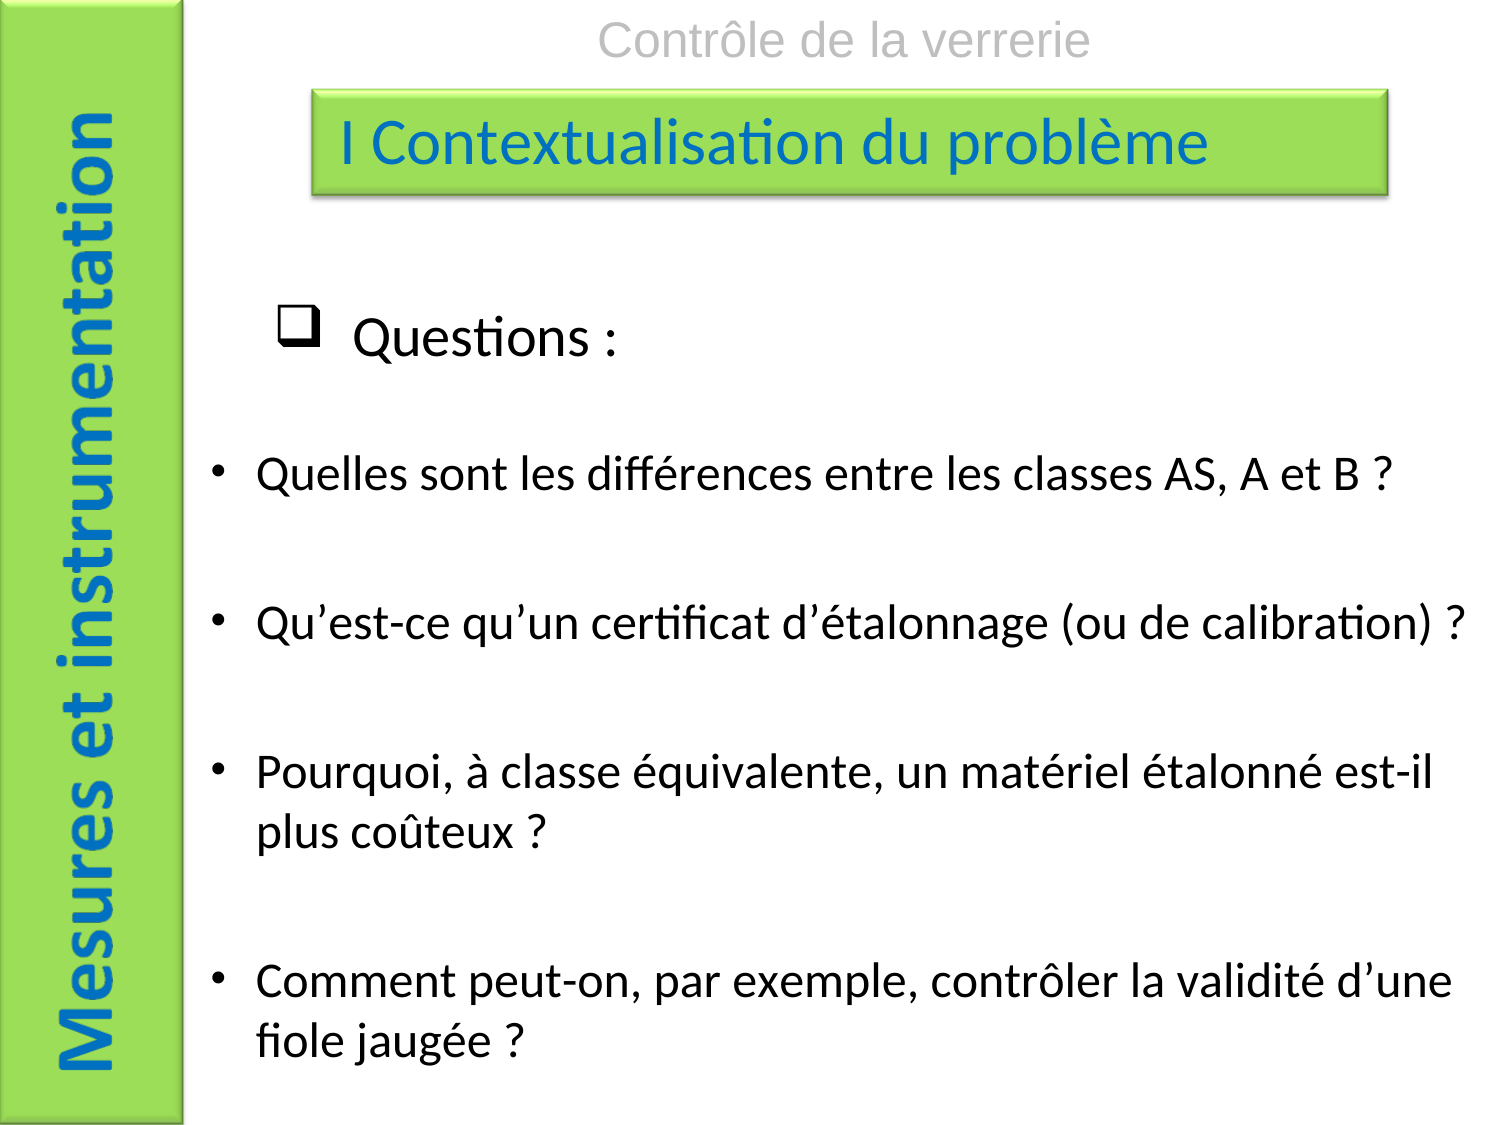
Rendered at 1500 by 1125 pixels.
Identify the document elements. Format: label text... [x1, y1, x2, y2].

picture [303, 84, 1397, 209]
picture [0, 0, 192, 1125]
text_box Contrôle de la verrerie [206, 0, 1483, 76]
text_box Quelles sont les différences entre les classes AS, A et B ? Qu’est-ce qu’un certificat d’étalonnage (ou de calibration) ? Pourquoi, à classe équivalente, un matériel étalonné est-il plus coûteux ? Comment peut-on, par exemple, contrôler la validité d’une fiole jaugée ? [194, 432, 1489, 1083]
text_box I Contextualisation du problème [324, 90, 1388, 186]
text_box Questions : [192, 290, 1500, 449]
